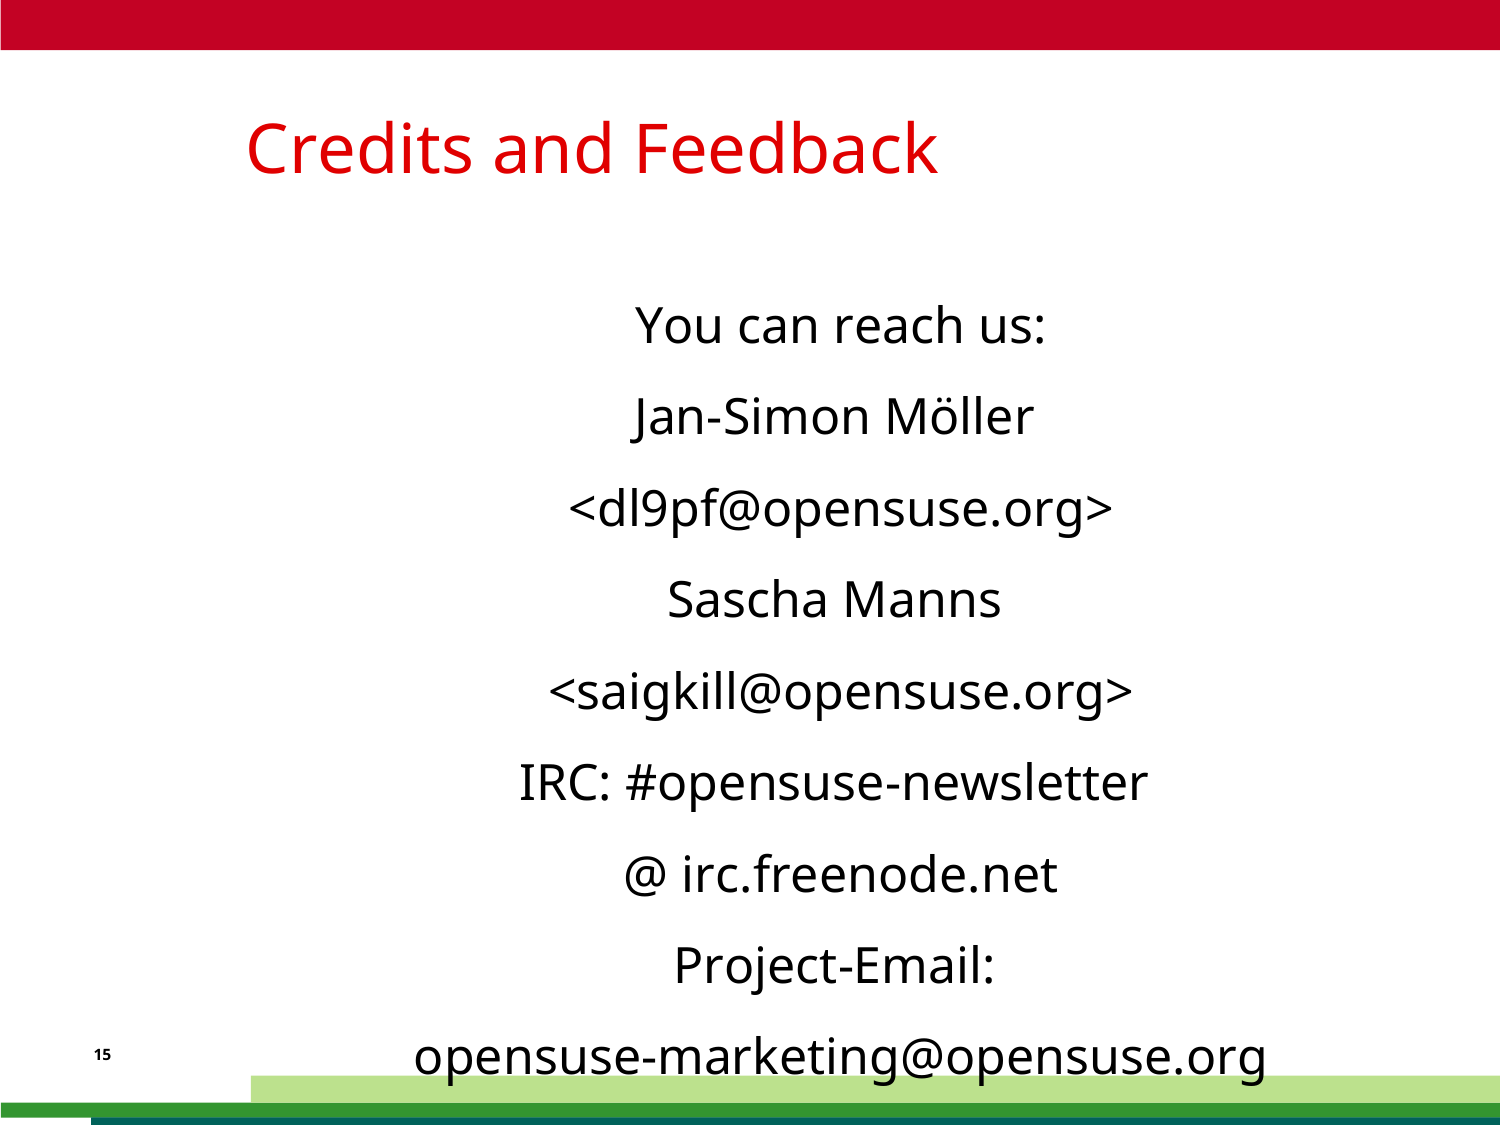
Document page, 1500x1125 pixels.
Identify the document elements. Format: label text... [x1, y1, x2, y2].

text_box Testing [137, 862, 676, 938]
title Credits and Feedback [245, 68, 1409, 231]
text_box You can reach us: Jan-Simon Möller <dl9pf@opensuse.org> Sascha Manns <saigkill@opensuse.org> IRC: #opensuse-newsletter @ irc.freenode.net Project-Email: opensuse-marketing@opensuse.org [350, 283, 1332, 1125]
